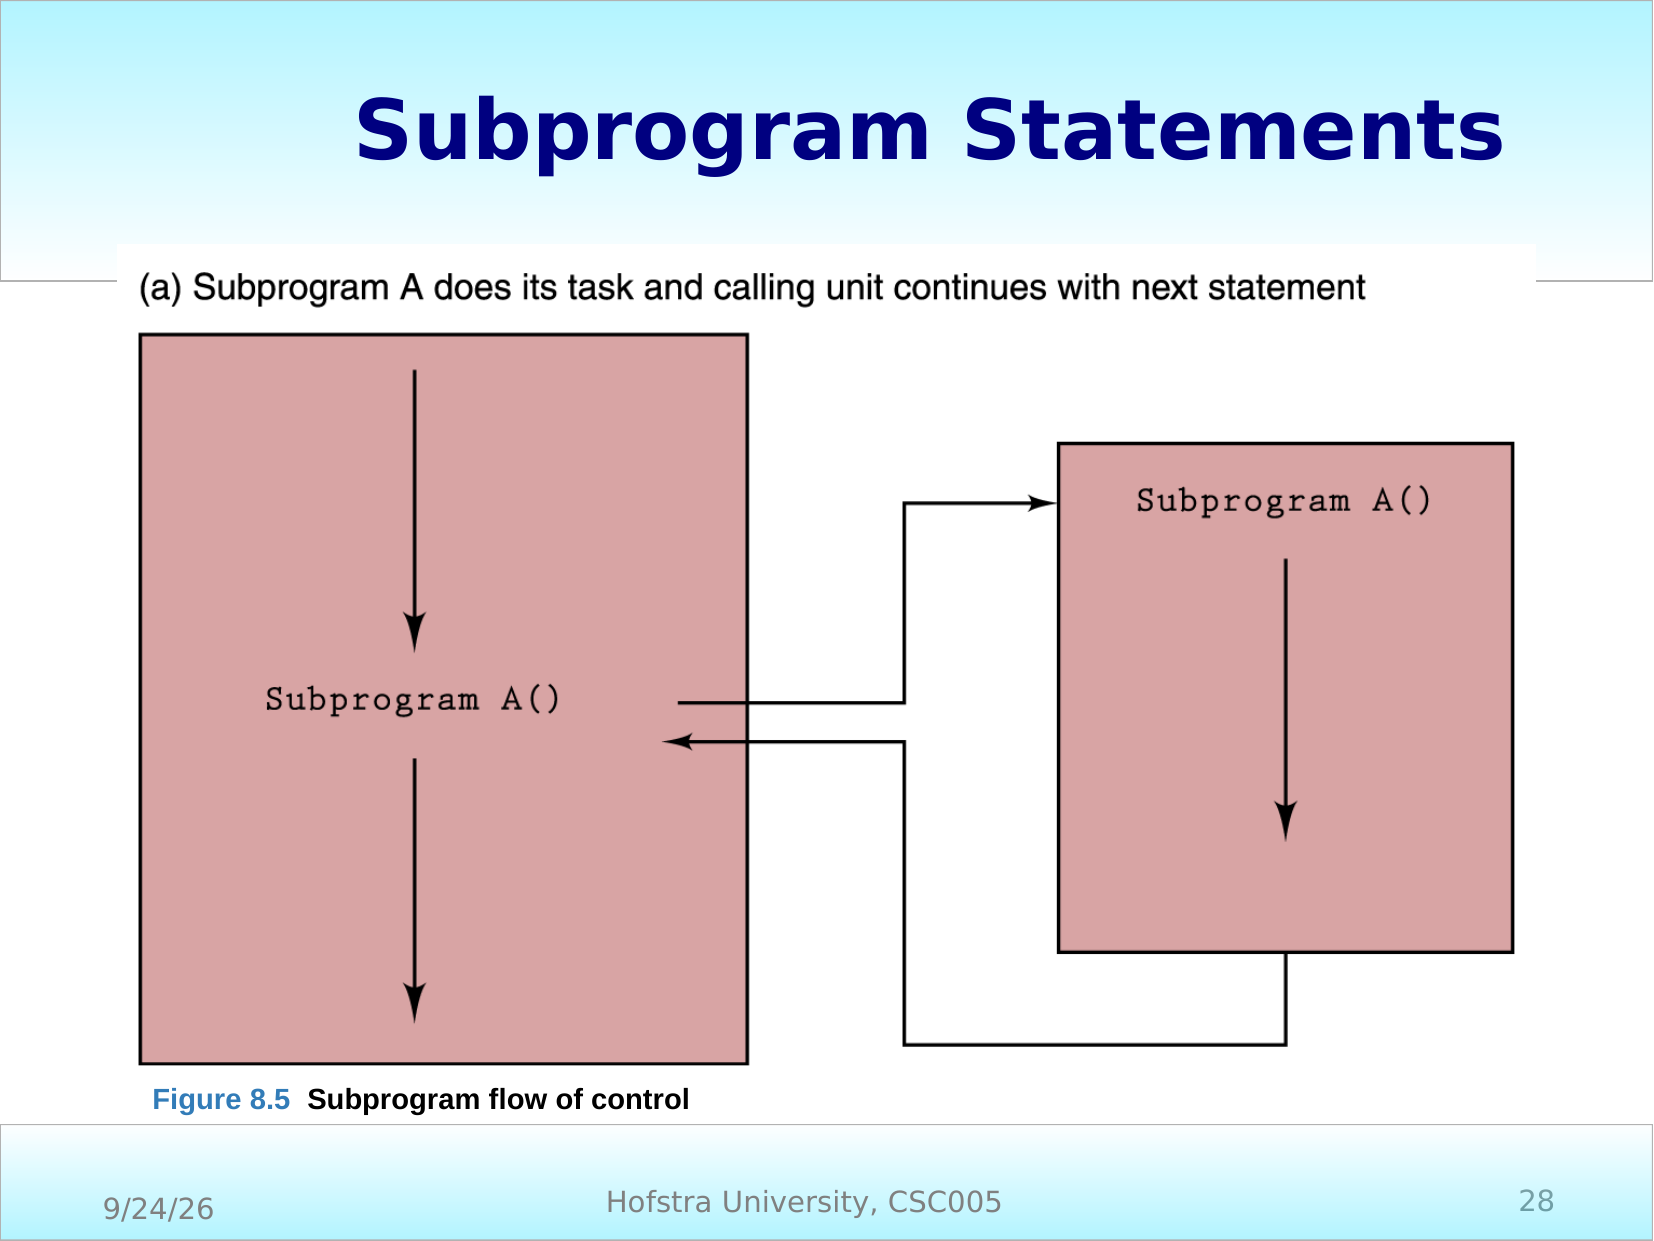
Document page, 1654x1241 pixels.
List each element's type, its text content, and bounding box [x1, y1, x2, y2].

title Subprogram Statements [247, 27, 1612, 235]
picture [117, 244, 1536, 1087]
text_box Figure 8.5 Subprogram flow of control [137, 1075, 706, 1124]
